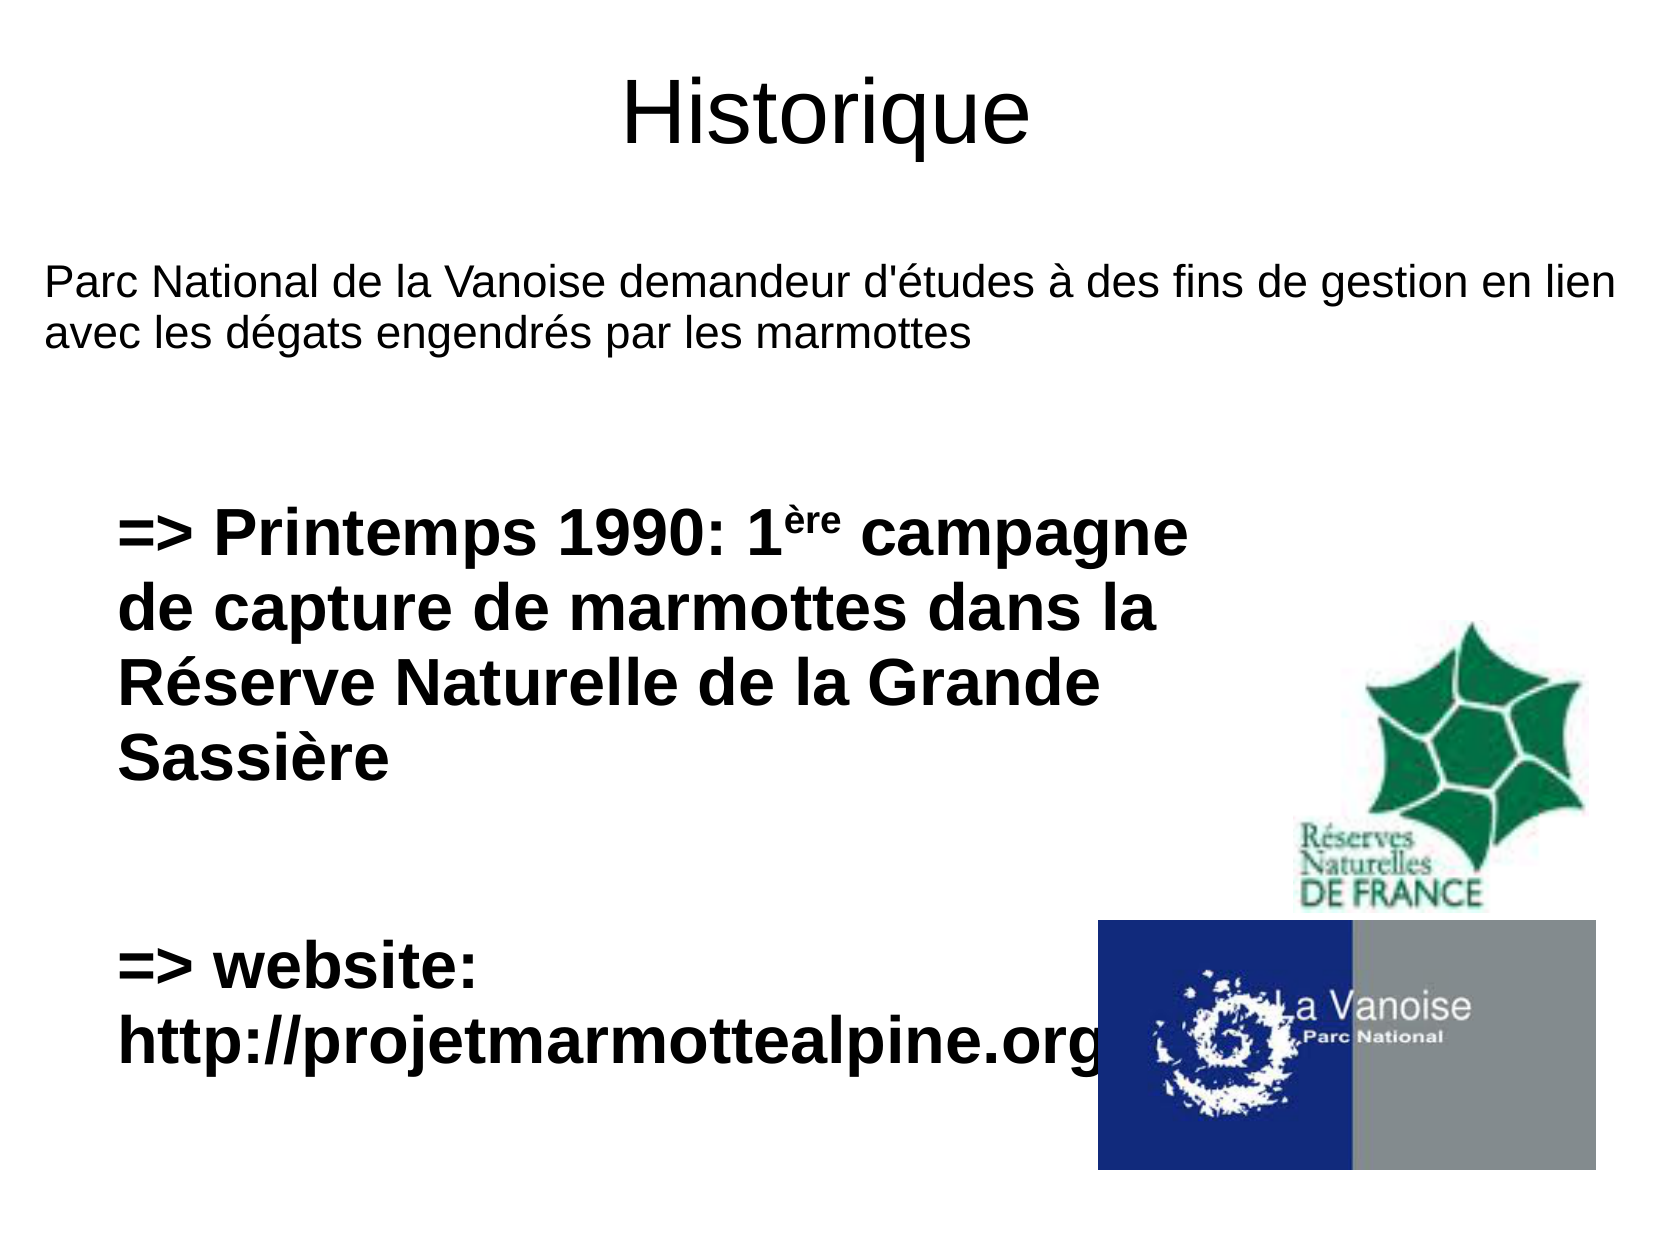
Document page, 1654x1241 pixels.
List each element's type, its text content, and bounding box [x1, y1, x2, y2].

picture [1098, 920, 1596, 1170]
title Historique [82, 8, 1571, 216]
list Parc National de la Vanoise demandeur d'études à des fins de gestion en lien avec les dégats engendrés par les marmottes [0, 256, 1654, 522]
list => Printemps 1990: 1ère campagne de capture de marmottes dans la Réserve Naturelle de la Grande Sassière => website: http://projetmarmottealpine.org/ [46, 522, 1210, 761]
picture [1293, 620, 1589, 913]
